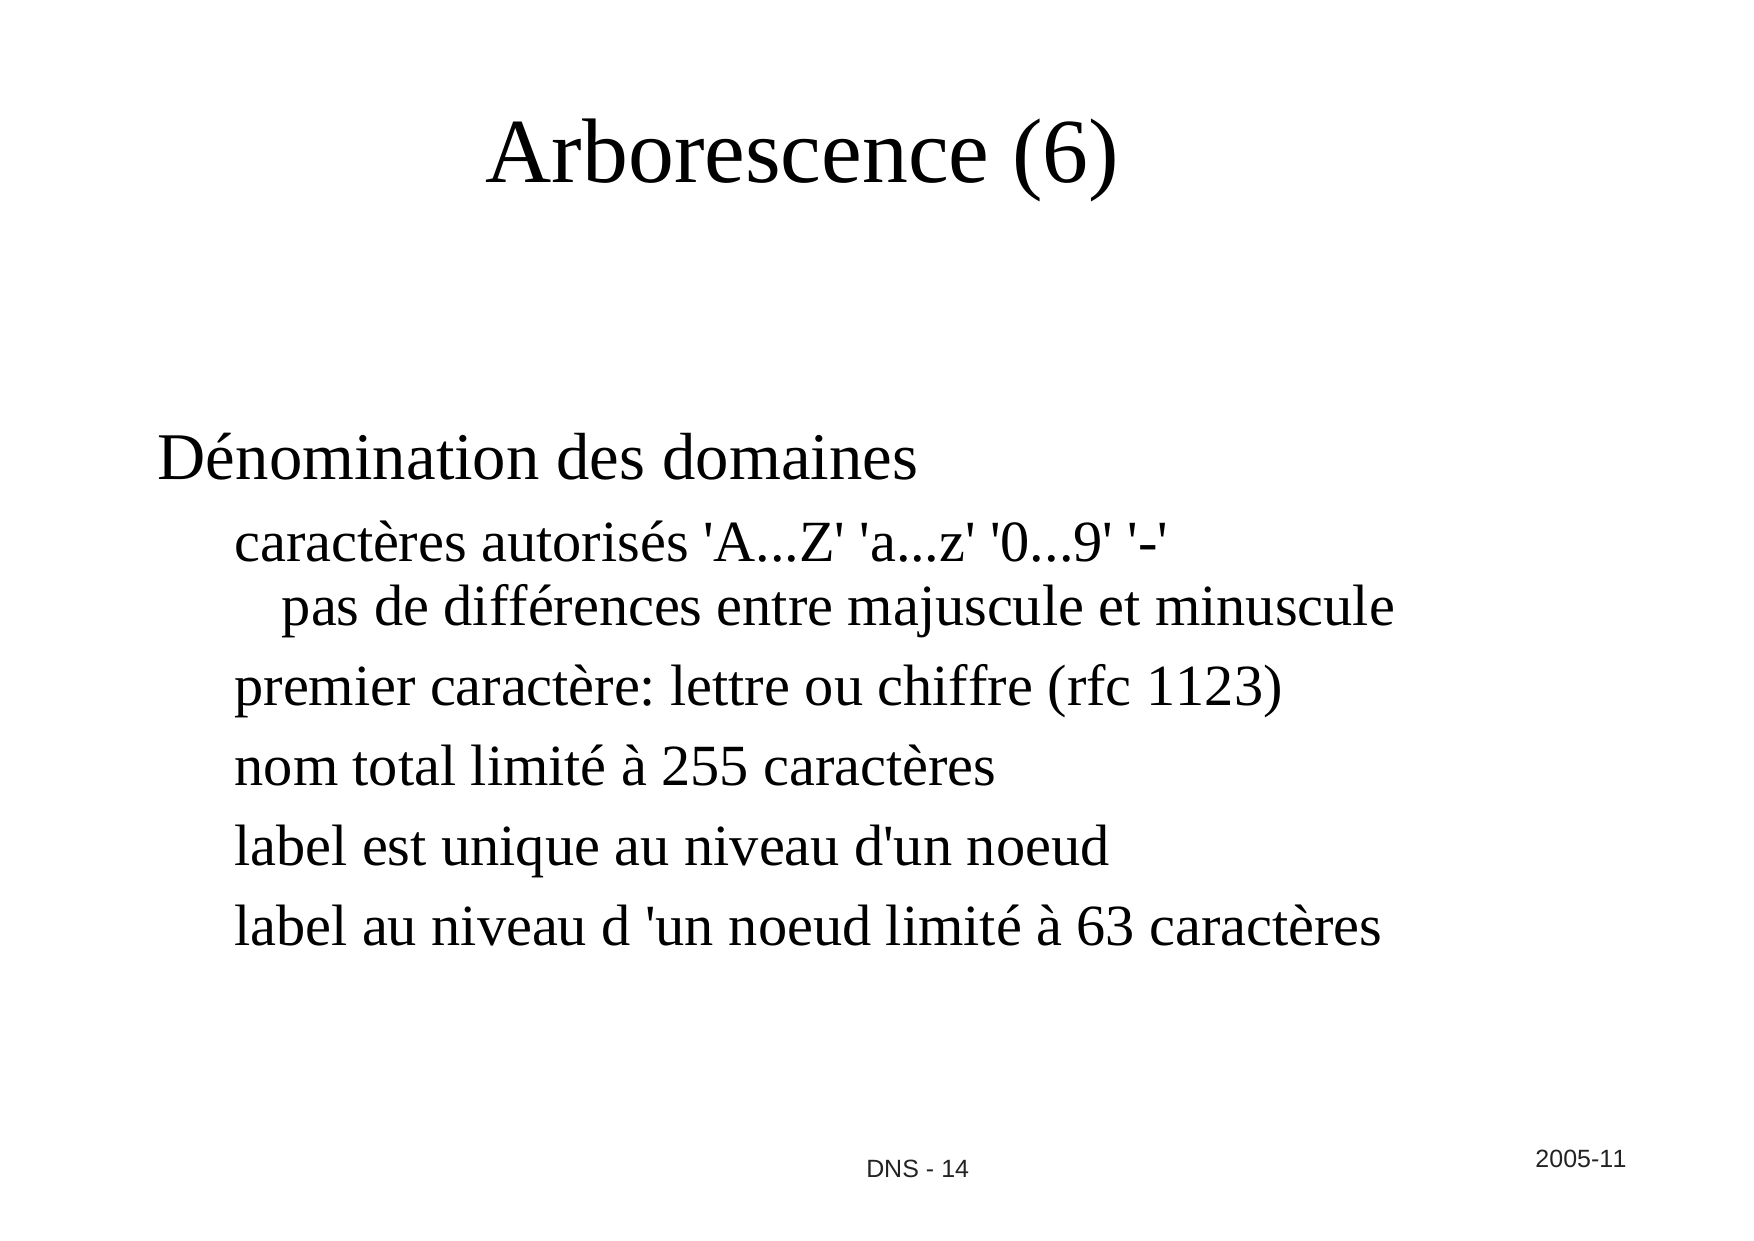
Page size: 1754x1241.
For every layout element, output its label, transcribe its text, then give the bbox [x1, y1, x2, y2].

title Arborescence (6) [112, 57, 1494, 246]
list Dénomination des domaines caractères autorisés 'A...Z' 'a...z' '0...9' '-' pas de différences entre majuscule et minuscule premier caractère: lettre ou chiffre (rfc 1123) nom total limité à 255 caractères label est unique au niveau d'un noeud label au niveau d 'un noeud limité à 63 caractères [124, 412, 1507, 1008]
